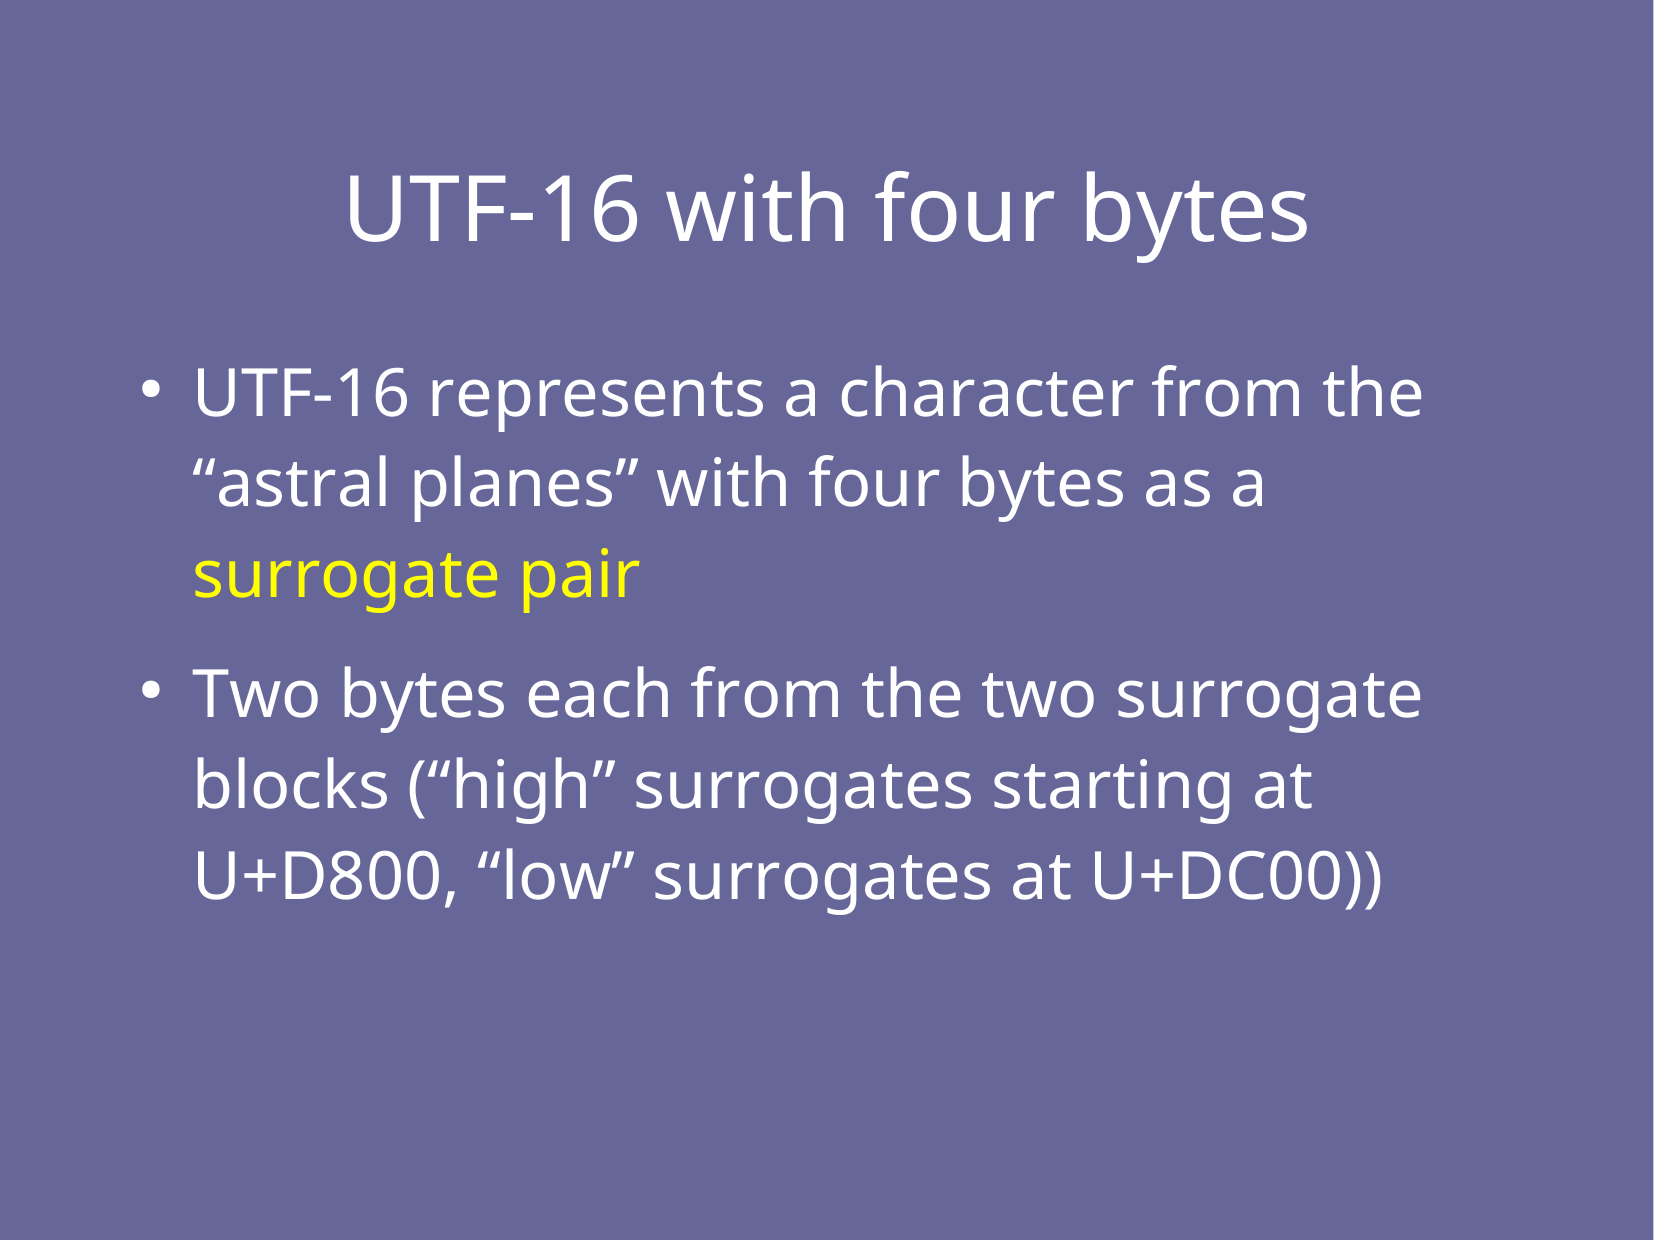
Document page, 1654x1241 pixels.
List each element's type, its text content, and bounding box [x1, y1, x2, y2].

list UTF-16 represents a character from the “astral planes” with four bytes as a surrogate pair Two bytes each from the two surrogate blocks (“high” surrogates starting at U+D800, “low” surrogates at U+DC00)) [121, 344, 1534, 1127]
title UTF-16 with four bytes [121, 102, 1534, 310]
